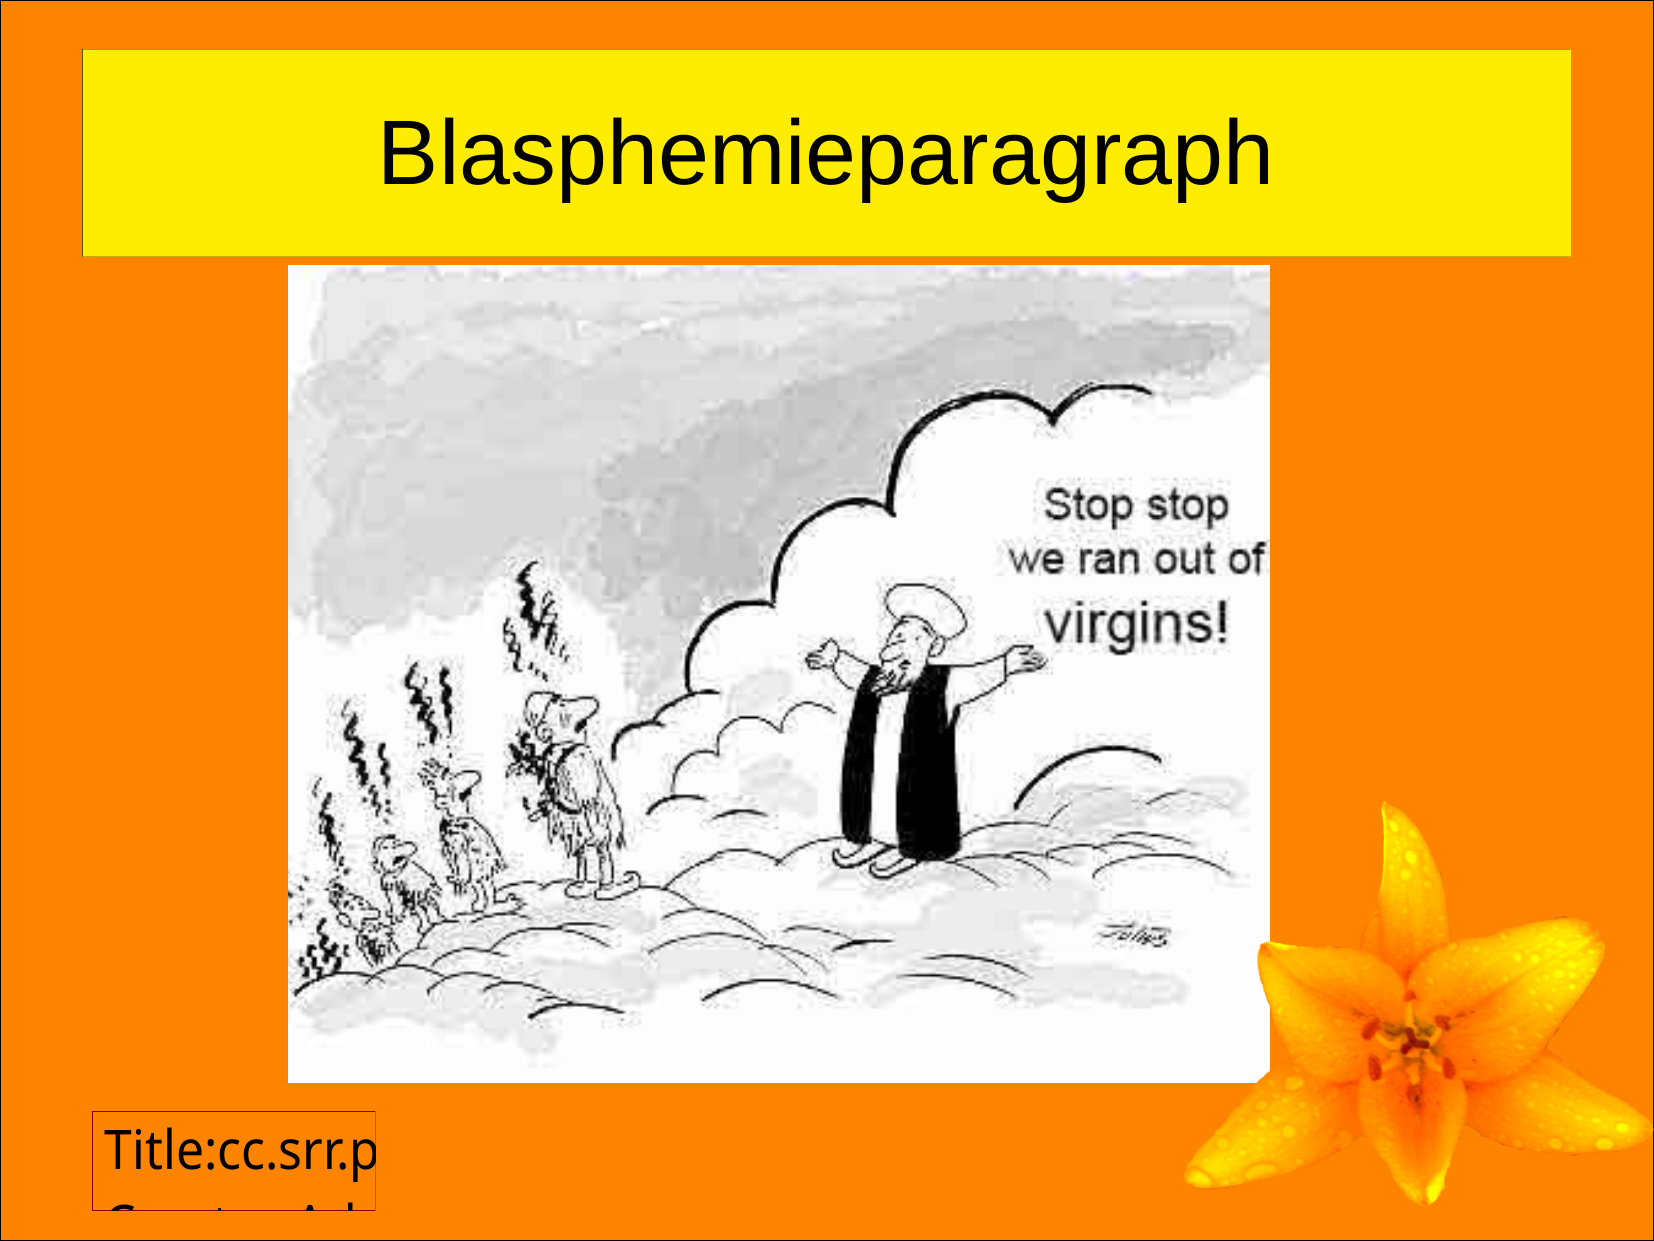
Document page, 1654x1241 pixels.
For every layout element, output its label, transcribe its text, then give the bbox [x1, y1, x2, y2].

picture [288, 265, 1654, 1241]
title Blasphemieparagraph [82, 49, 1571, 257]
text_box [0, 0, 1654, 1241]
picture [88, 1108, 376, 1211]
